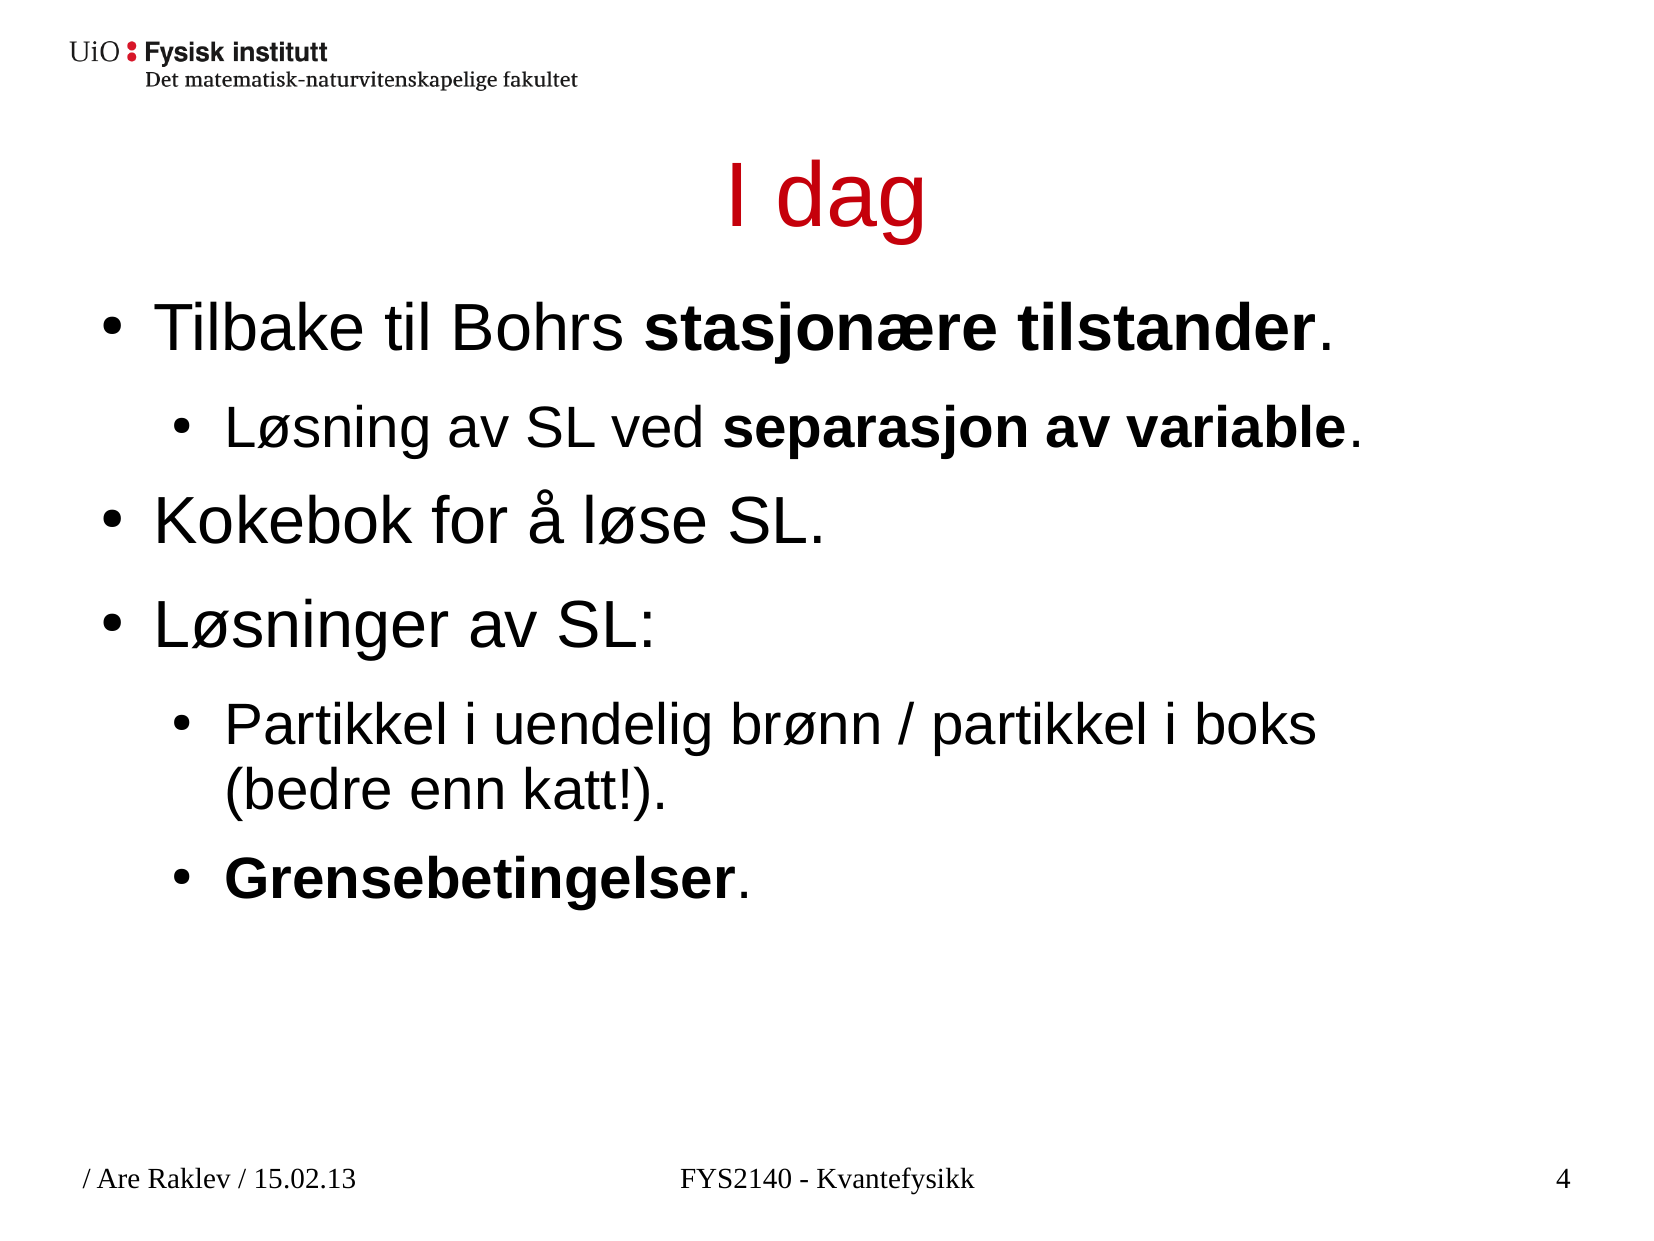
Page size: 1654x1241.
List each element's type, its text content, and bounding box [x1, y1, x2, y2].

title I dag [82, 90, 1571, 290]
list Tilbake til Bohrs stasjonære tilstander. Løsning av SL ved separasjon av variable. Kokebok for å løse SL. Løsninger av SL: Partikkel i uendelig brønn / partikkel i boks (bedre enn katt!). Grensebetingelser. [82, 290, 1613, 1094]
picture [68, 37, 581, 93]
